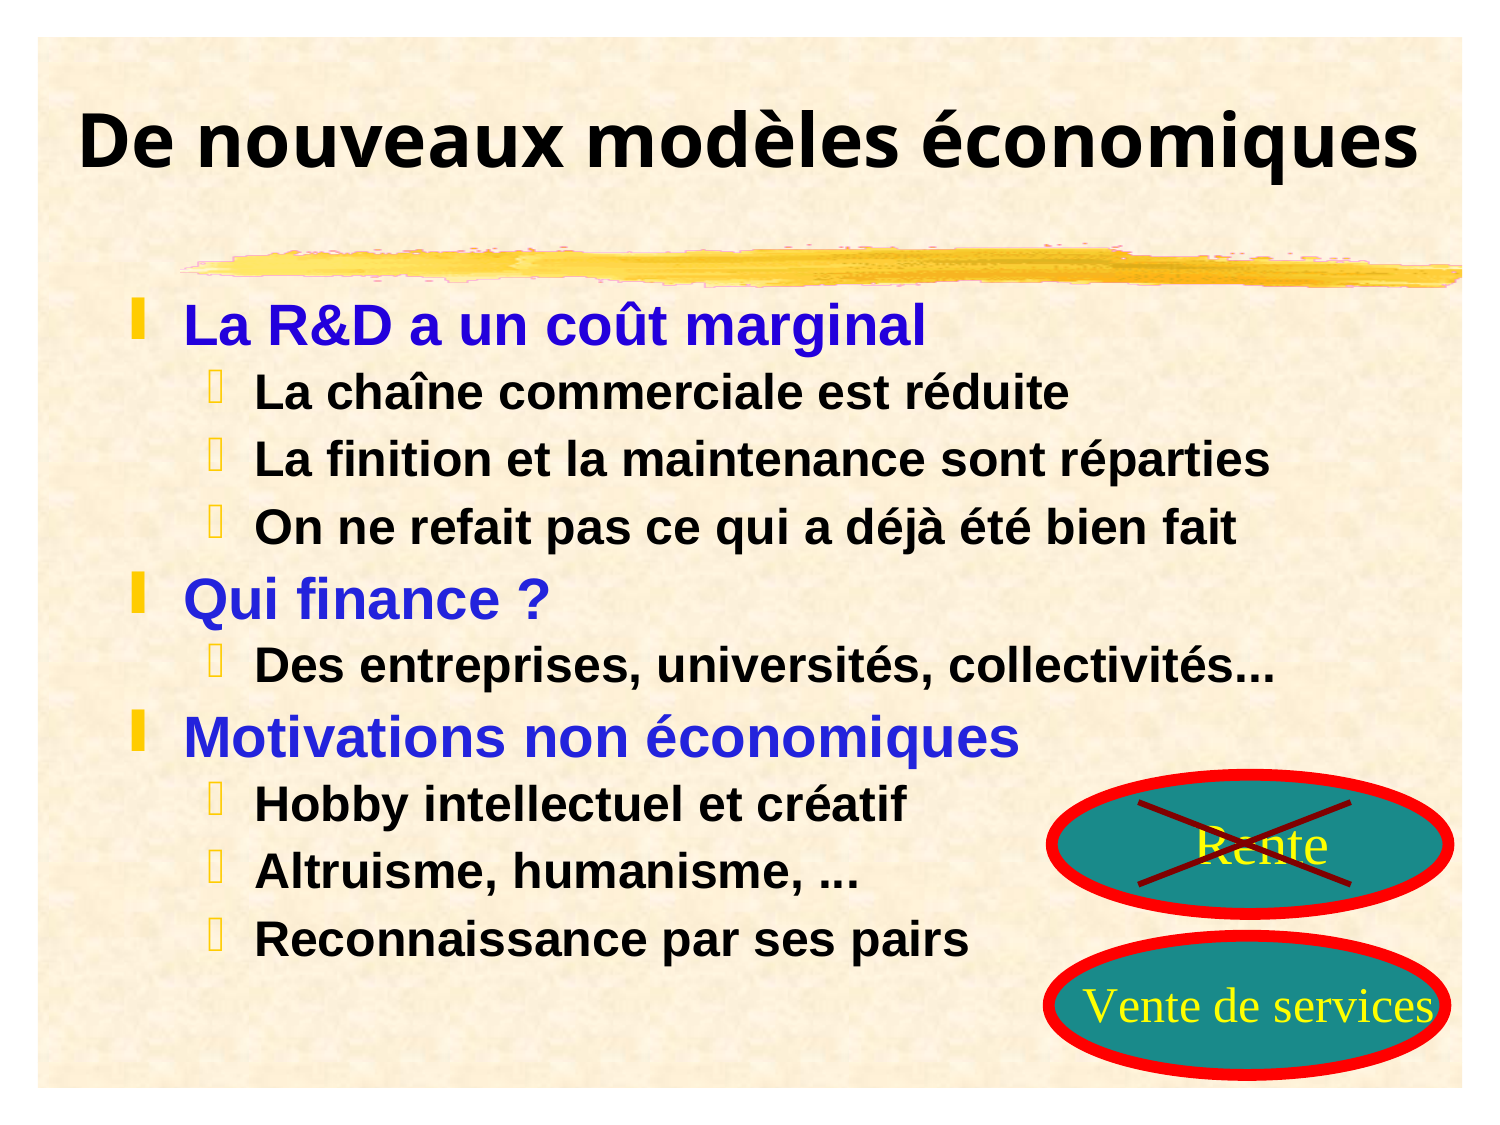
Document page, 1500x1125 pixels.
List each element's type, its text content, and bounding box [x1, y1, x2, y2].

picture [37, 37, 1463, 1088]
text_box Vente de services [1048, 935, 1446, 1075]
title De nouveaux modèles économiques [41, 31, 1456, 245]
list La R&D a un coût marginal La chaîne commerciale est réduite La finition et la maintenance sont réparties On ne refait pas ce qui a déjà été bien fait Qui finance ? Des entreprises, universités, collectivités... Motivations non économiques Hobby intellectuel et créatif Altruisme, humanisme, ... Reconnaissance par ses pairs [97, 285, 1372, 1067]
text_box Rente [1372, 789, 1449, 900]
